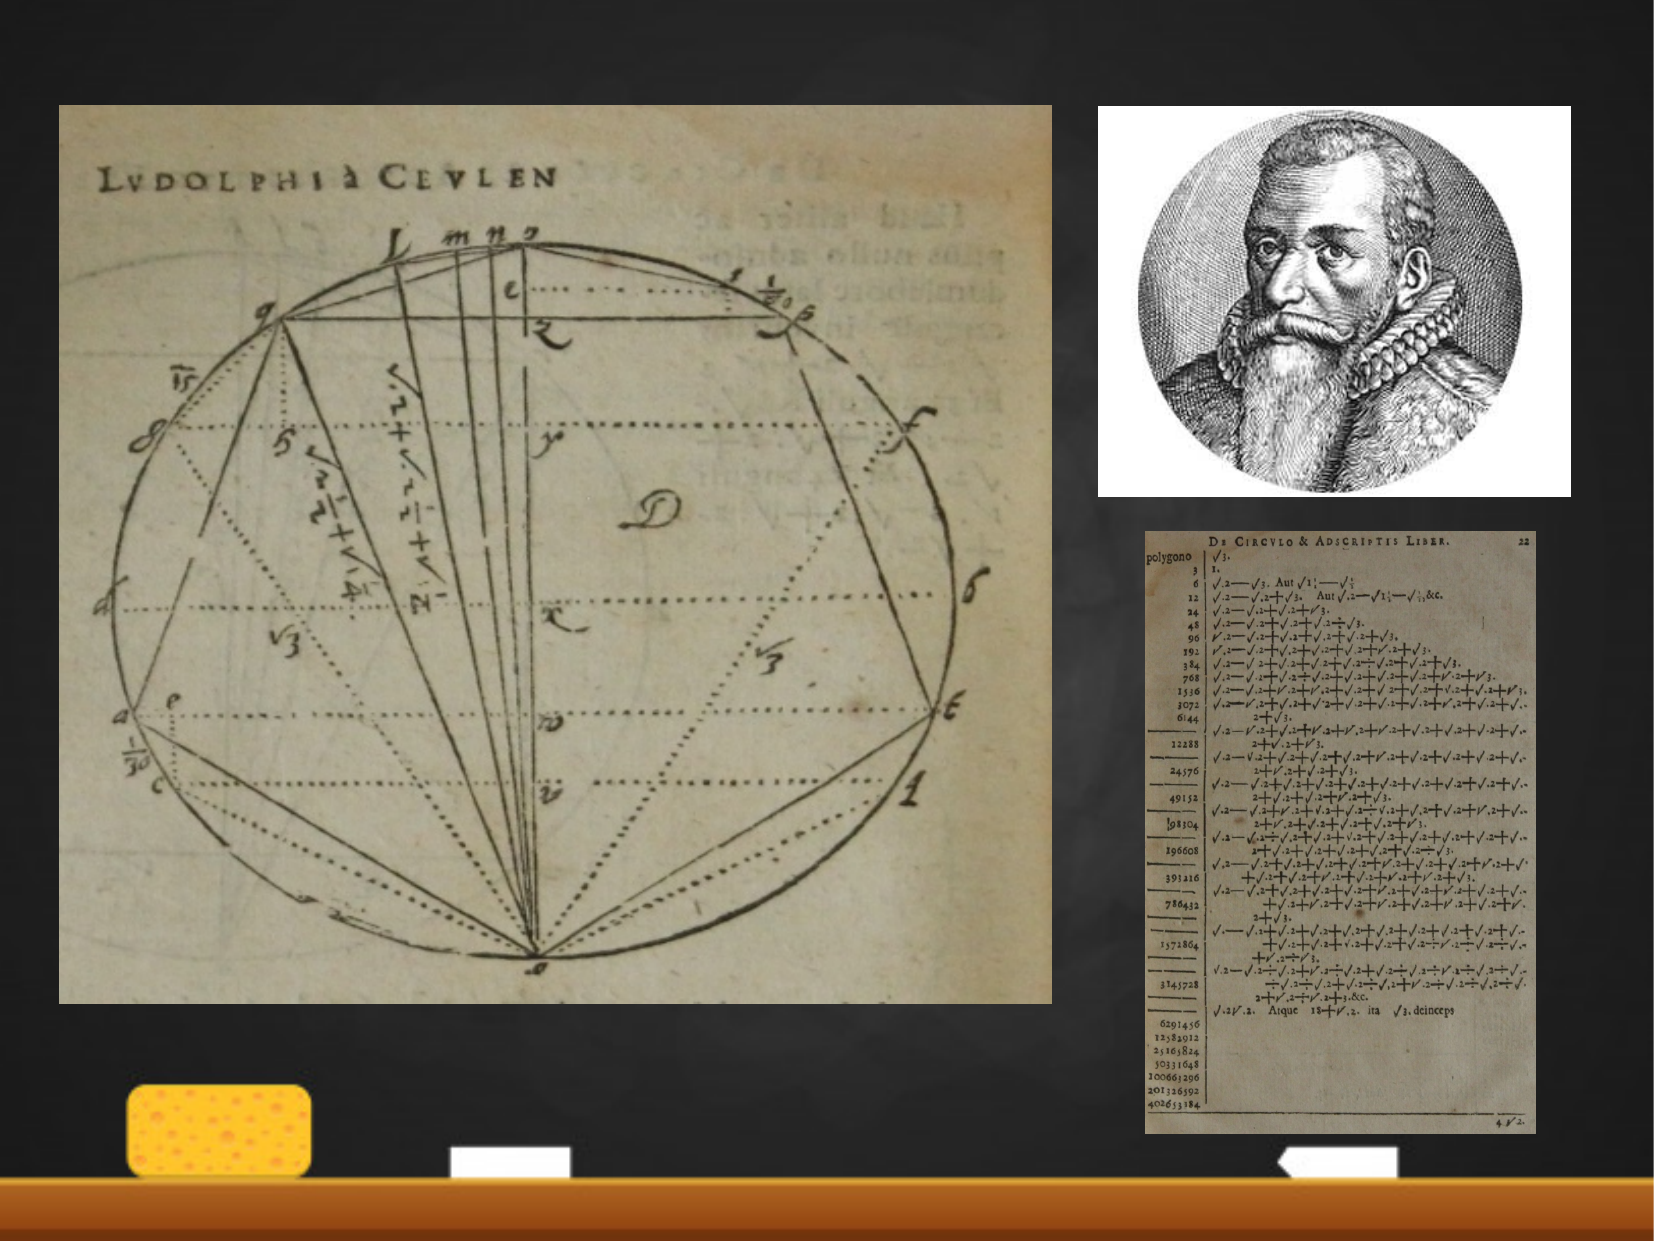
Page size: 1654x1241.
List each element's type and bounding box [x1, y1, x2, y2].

picture [59, 105, 1052, 1004]
picture [1098, 106, 1571, 497]
picture [1145, 531, 1536, 1134]
